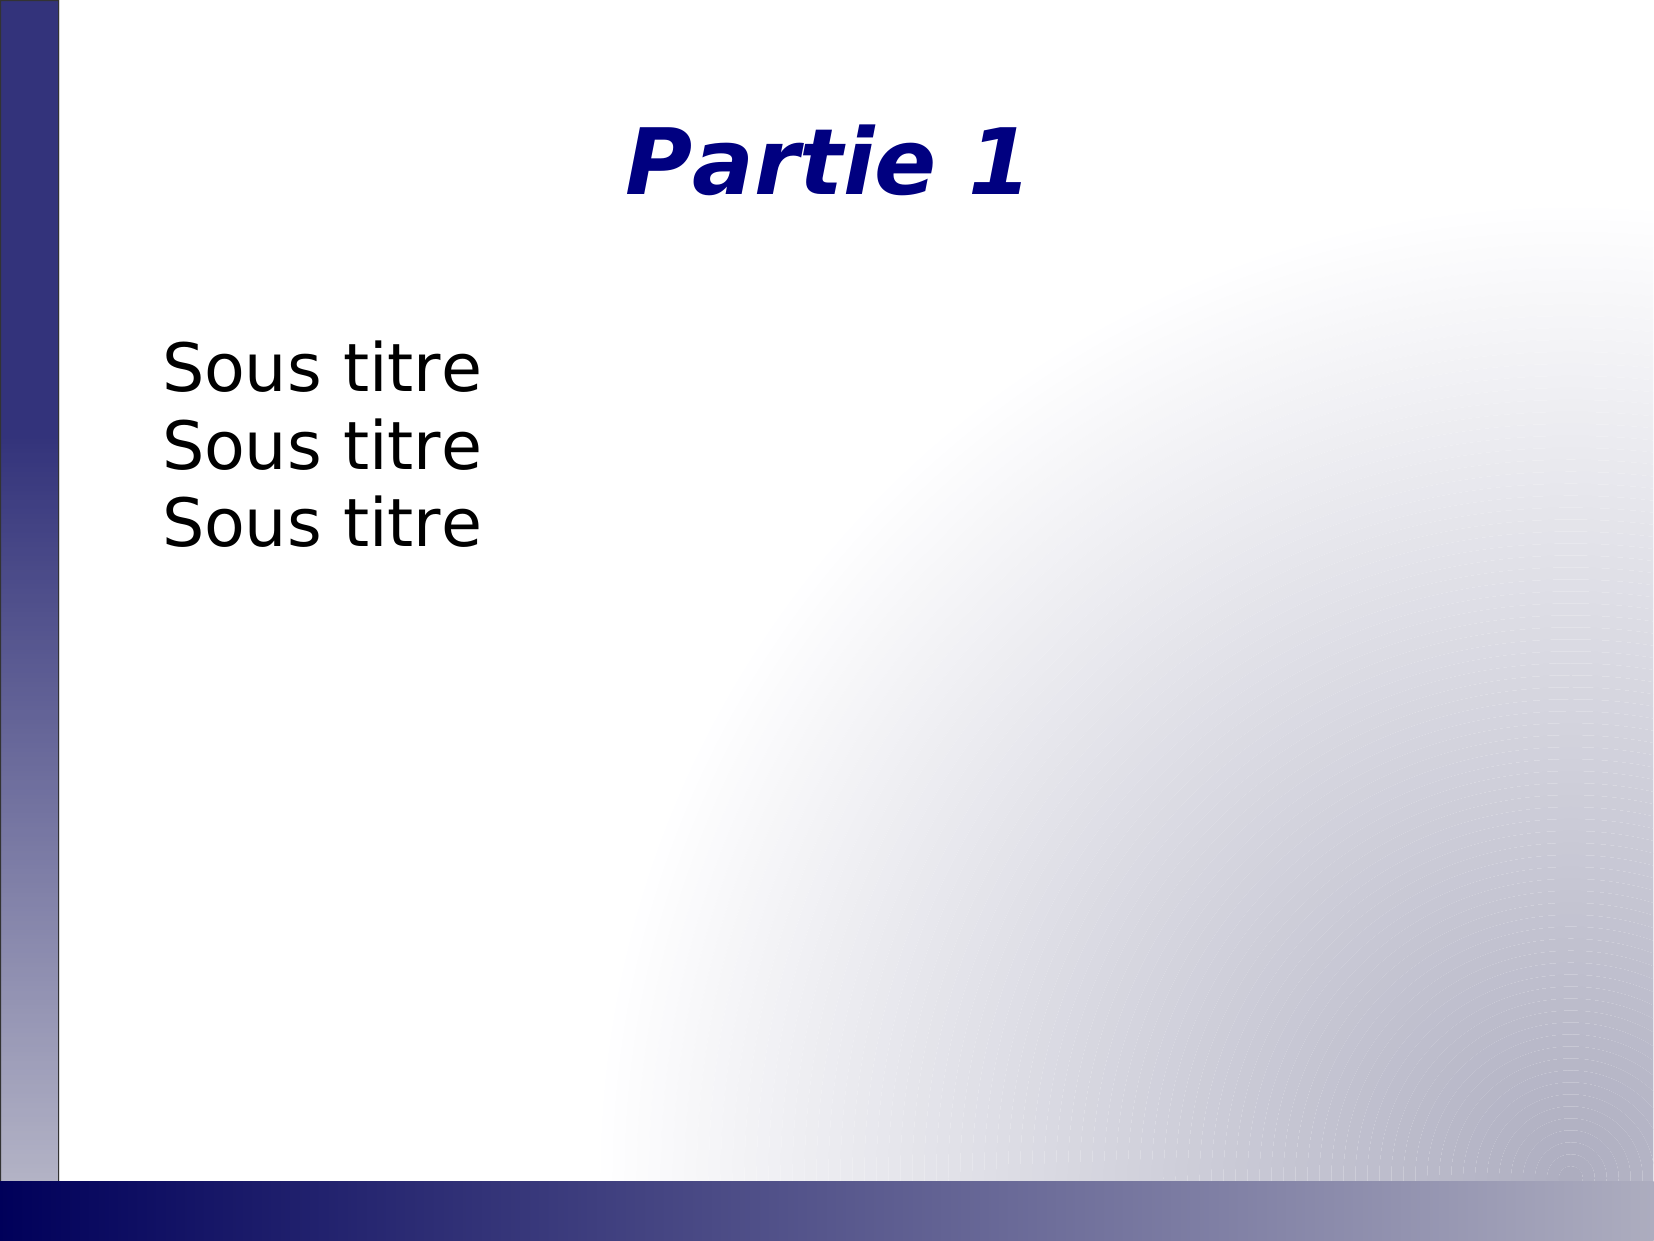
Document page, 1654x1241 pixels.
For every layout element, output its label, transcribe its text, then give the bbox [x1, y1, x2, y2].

list Sous titre Sous titre Sous titre [150, 329, 1506, 1123]
title Partie 1 [123, 59, 1536, 267]
